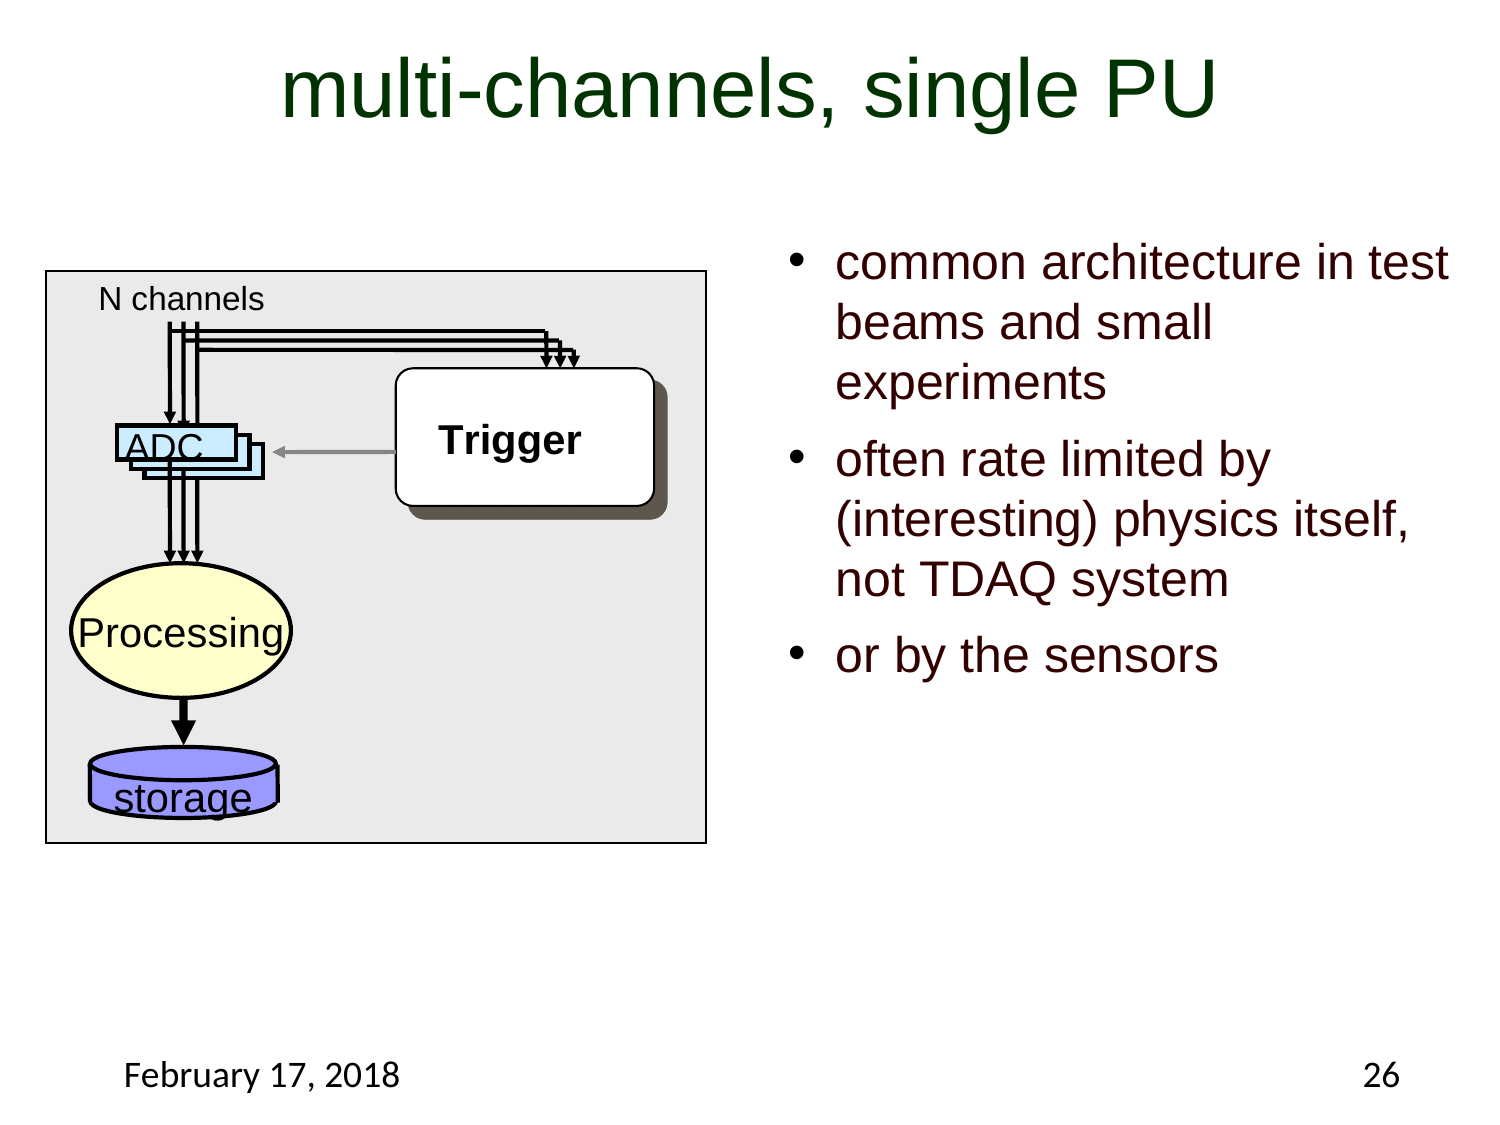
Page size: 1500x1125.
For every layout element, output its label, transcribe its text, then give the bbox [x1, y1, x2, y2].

text_box [186, 333, 195, 338]
text_box Processing [71, 563, 291, 698]
text_box [171, 552, 183, 563]
text_box [200, 343, 544, 347]
text_box [172, 477, 181, 550]
text_box [46, 271, 707, 843]
text_box N channels [83, 269, 281, 325]
text_box storage [98, 763, 269, 829]
text_box [200, 333, 544, 338]
title multi-channels, single PU [6, 0, 1495, 169]
text_box [186, 343, 195, 415]
list common architecture in test beams and small experiments often rate limited by (interesting) physics itself, not TDAQ system or by the sensors [774, 221, 1500, 1003]
text_box Trigger [423, 405, 598, 471]
text_box ADC [109, 415, 239, 477]
text_box [172, 333, 181, 415]
